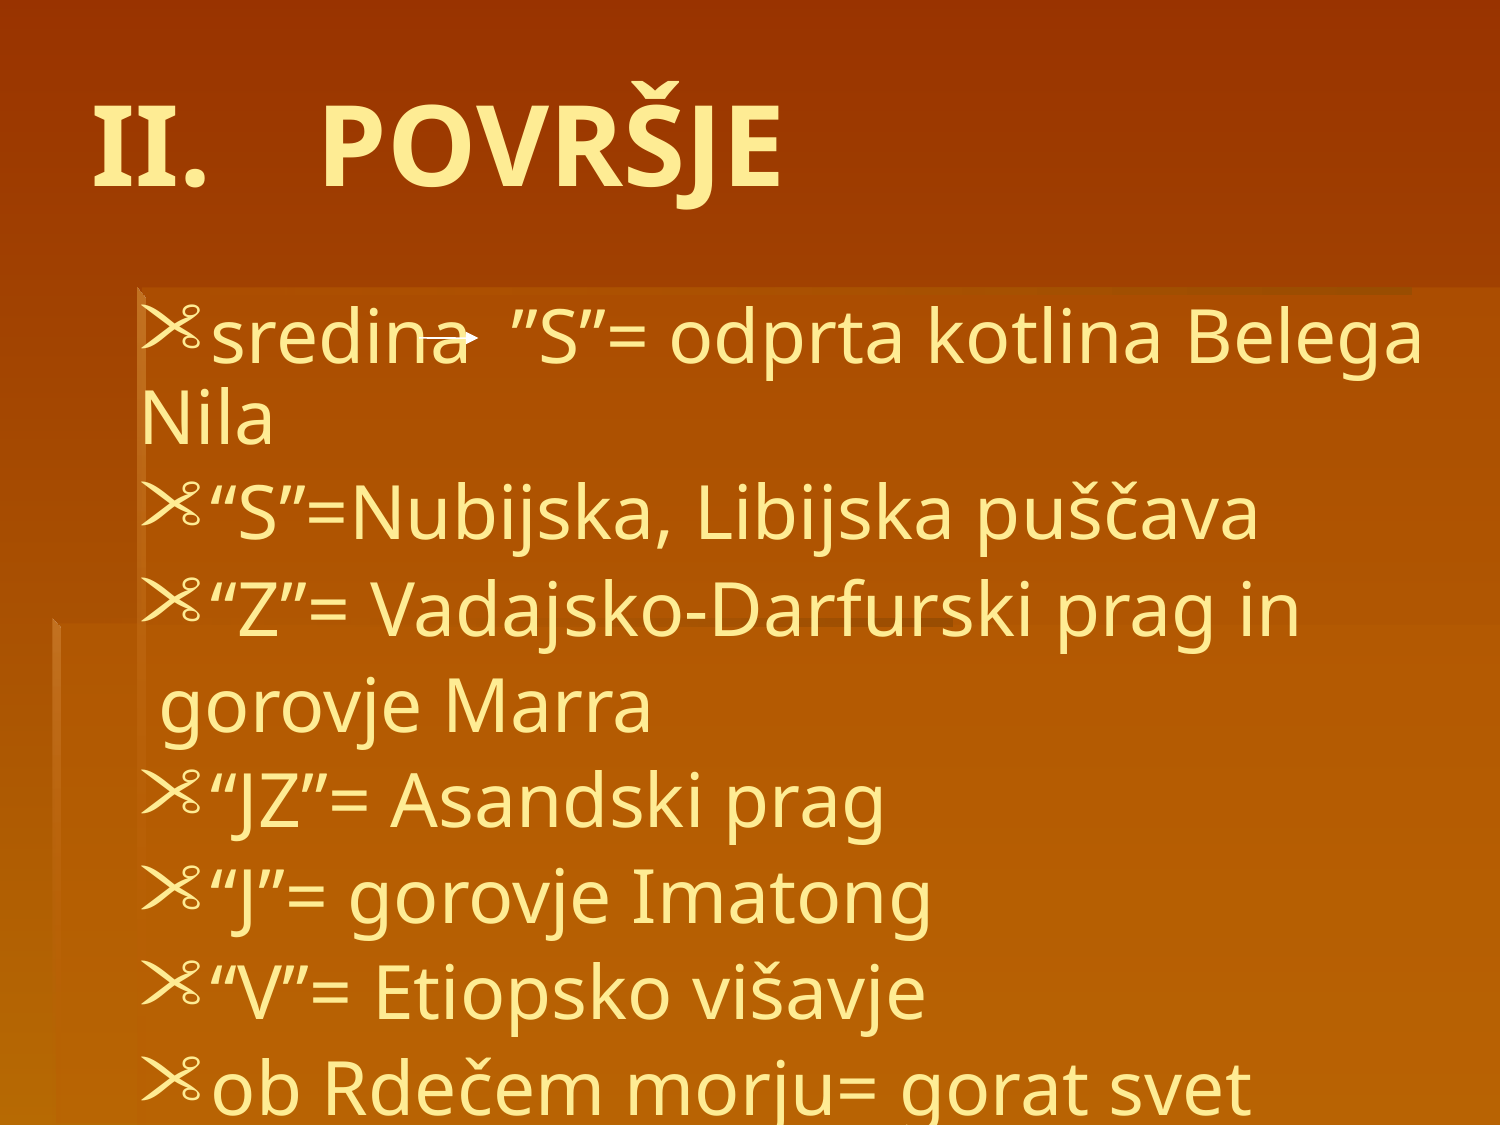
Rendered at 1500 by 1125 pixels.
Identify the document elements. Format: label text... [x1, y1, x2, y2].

title POVRŠJE [76, 66, 1352, 269]
subtitle sredina ”S”= odprta kotlina Belega Nila “S”=Nubijska, Libijska puščava “Z”= Vadajsko-Darfurski prag in gorovje Marra “JZ”= Asandski prag “J”= gorovje Imatong “V”= Etiopsko višavje ob Rdečem morju= gorat svet [123, 290, 1500, 1083]
